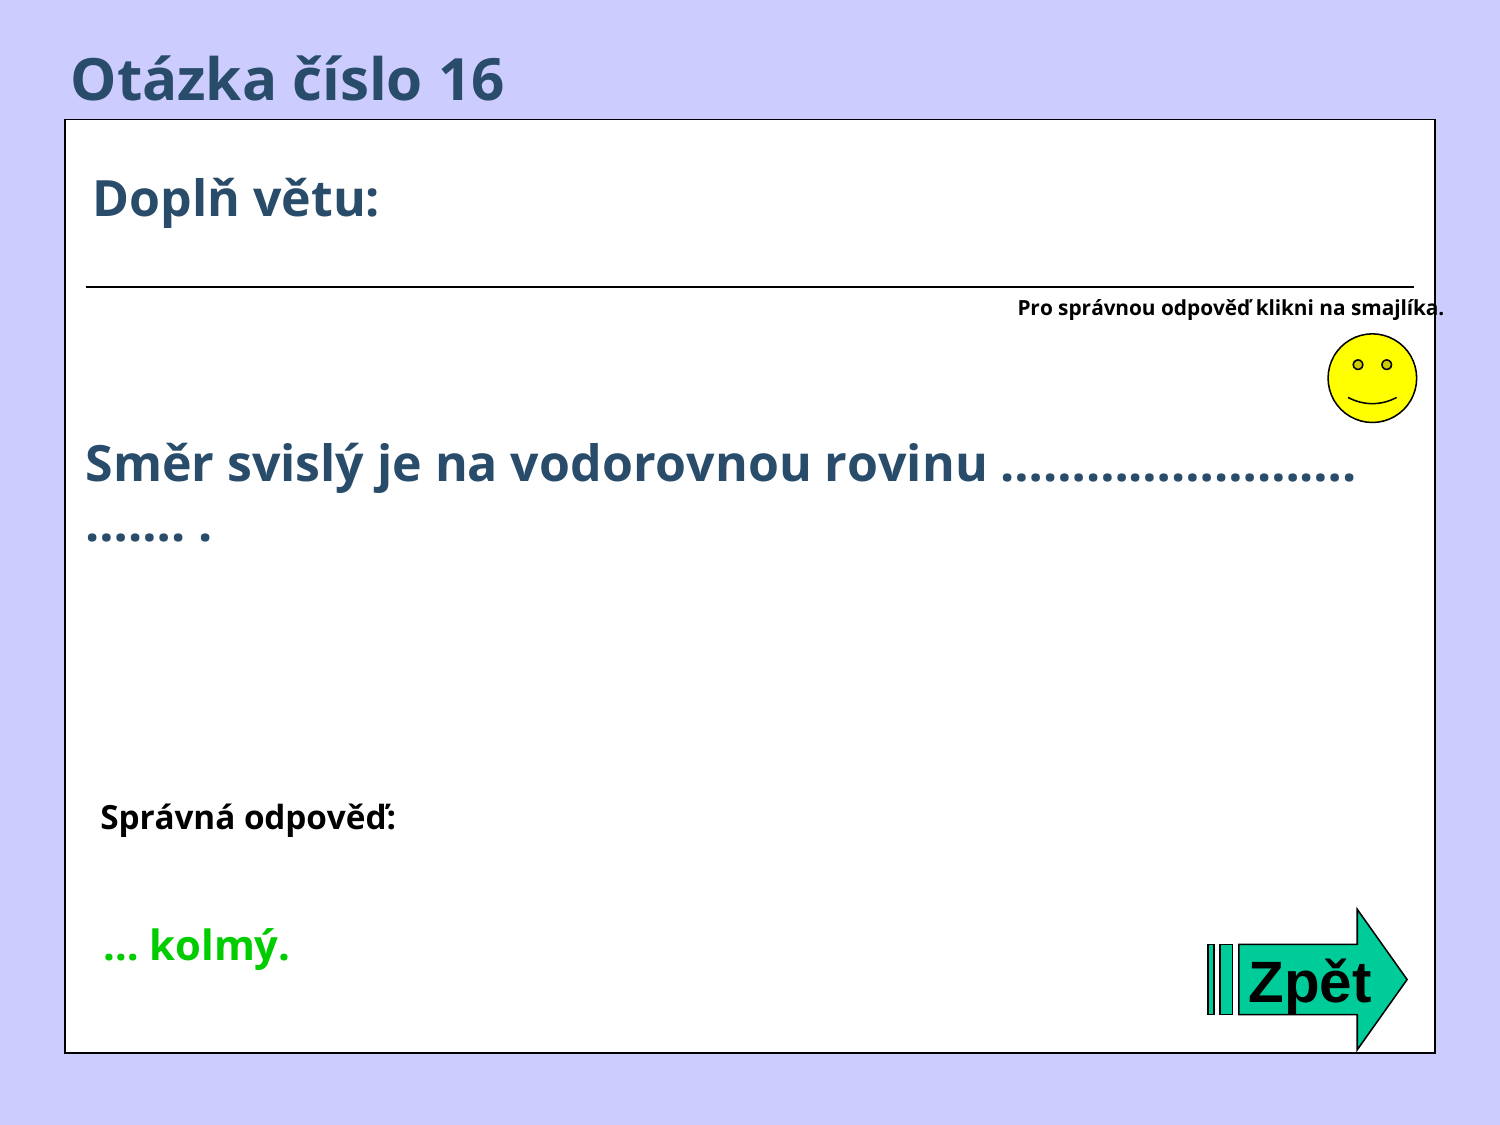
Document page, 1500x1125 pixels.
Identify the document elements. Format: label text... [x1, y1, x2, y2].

text_box Pro správnou odpověď klikni na smajlíka. [1002, 259, 1464, 355]
text_box Zpět [1238, 909, 1408, 1050]
text_box Doplň větu: [78, 148, 1413, 244]
text_box … kolmý. [88, 896, 1049, 991]
text_box [64, 119, 1436, 1053]
text_box Otázka číslo 16 [55, 38, 1391, 133]
text_box Směr svislý je na vodorovnou rovinu …………………….……. . [70, 444, 1406, 539]
text_box Zpět [1220, 944, 1233, 1015]
text_box Správná odpověď: [85, 769, 495, 864]
text_box Zpět [1208, 944, 1214, 1015]
